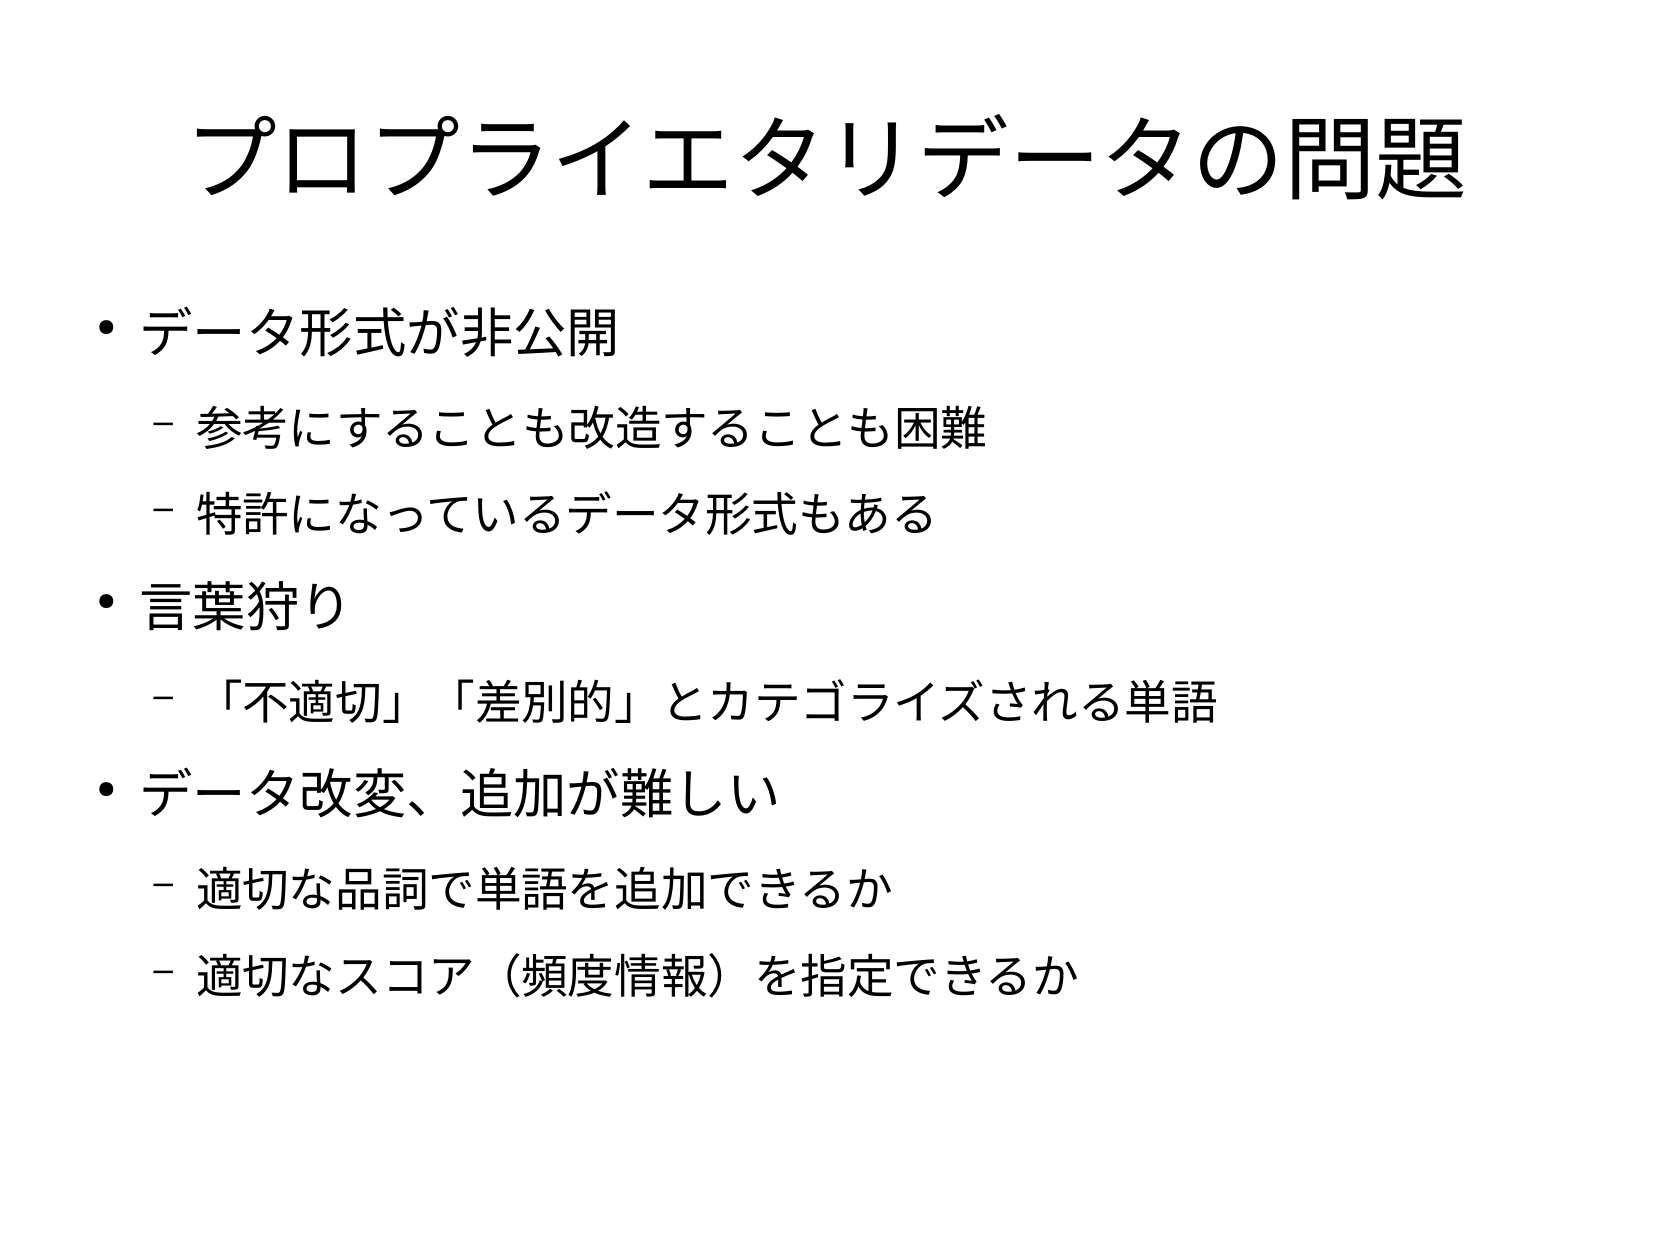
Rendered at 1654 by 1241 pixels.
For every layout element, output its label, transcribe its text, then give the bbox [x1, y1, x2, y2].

list データ形式が非公開 参考にすることも改造することも困難 特許になっているデータ形式もある 言葉狩り 「不適切」「差別的」とカテゴライズされる単語 データ改変、追加が難しい 適切な品詞で単語を追加できるか 適切なスコア（頻度情報）を指定できるか [82, 290, 1538, 1010]
title プロプライエタリデータの問題 [82, 49, 1571, 257]
